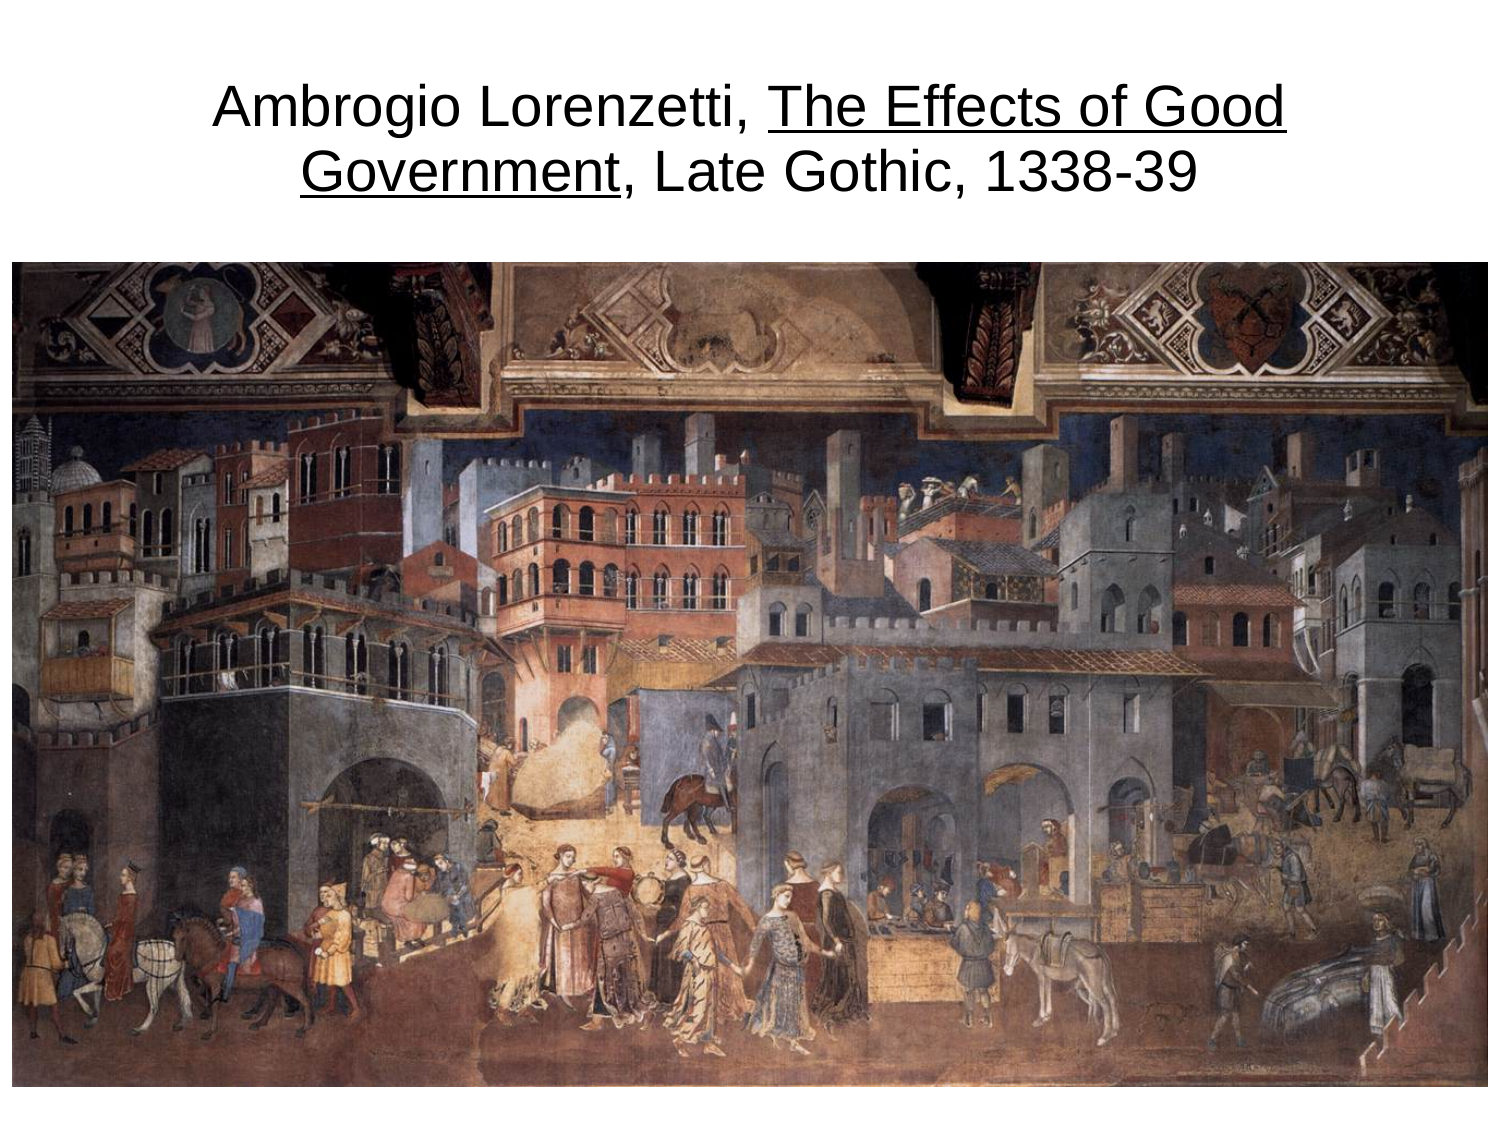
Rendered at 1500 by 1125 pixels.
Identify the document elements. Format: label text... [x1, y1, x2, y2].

picture [12, 262, 1488, 1087]
title Ambrogio Lorenzetti, The Effects of Good Government, Late Gothic, 1338-39 [75, 45, 1426, 233]
